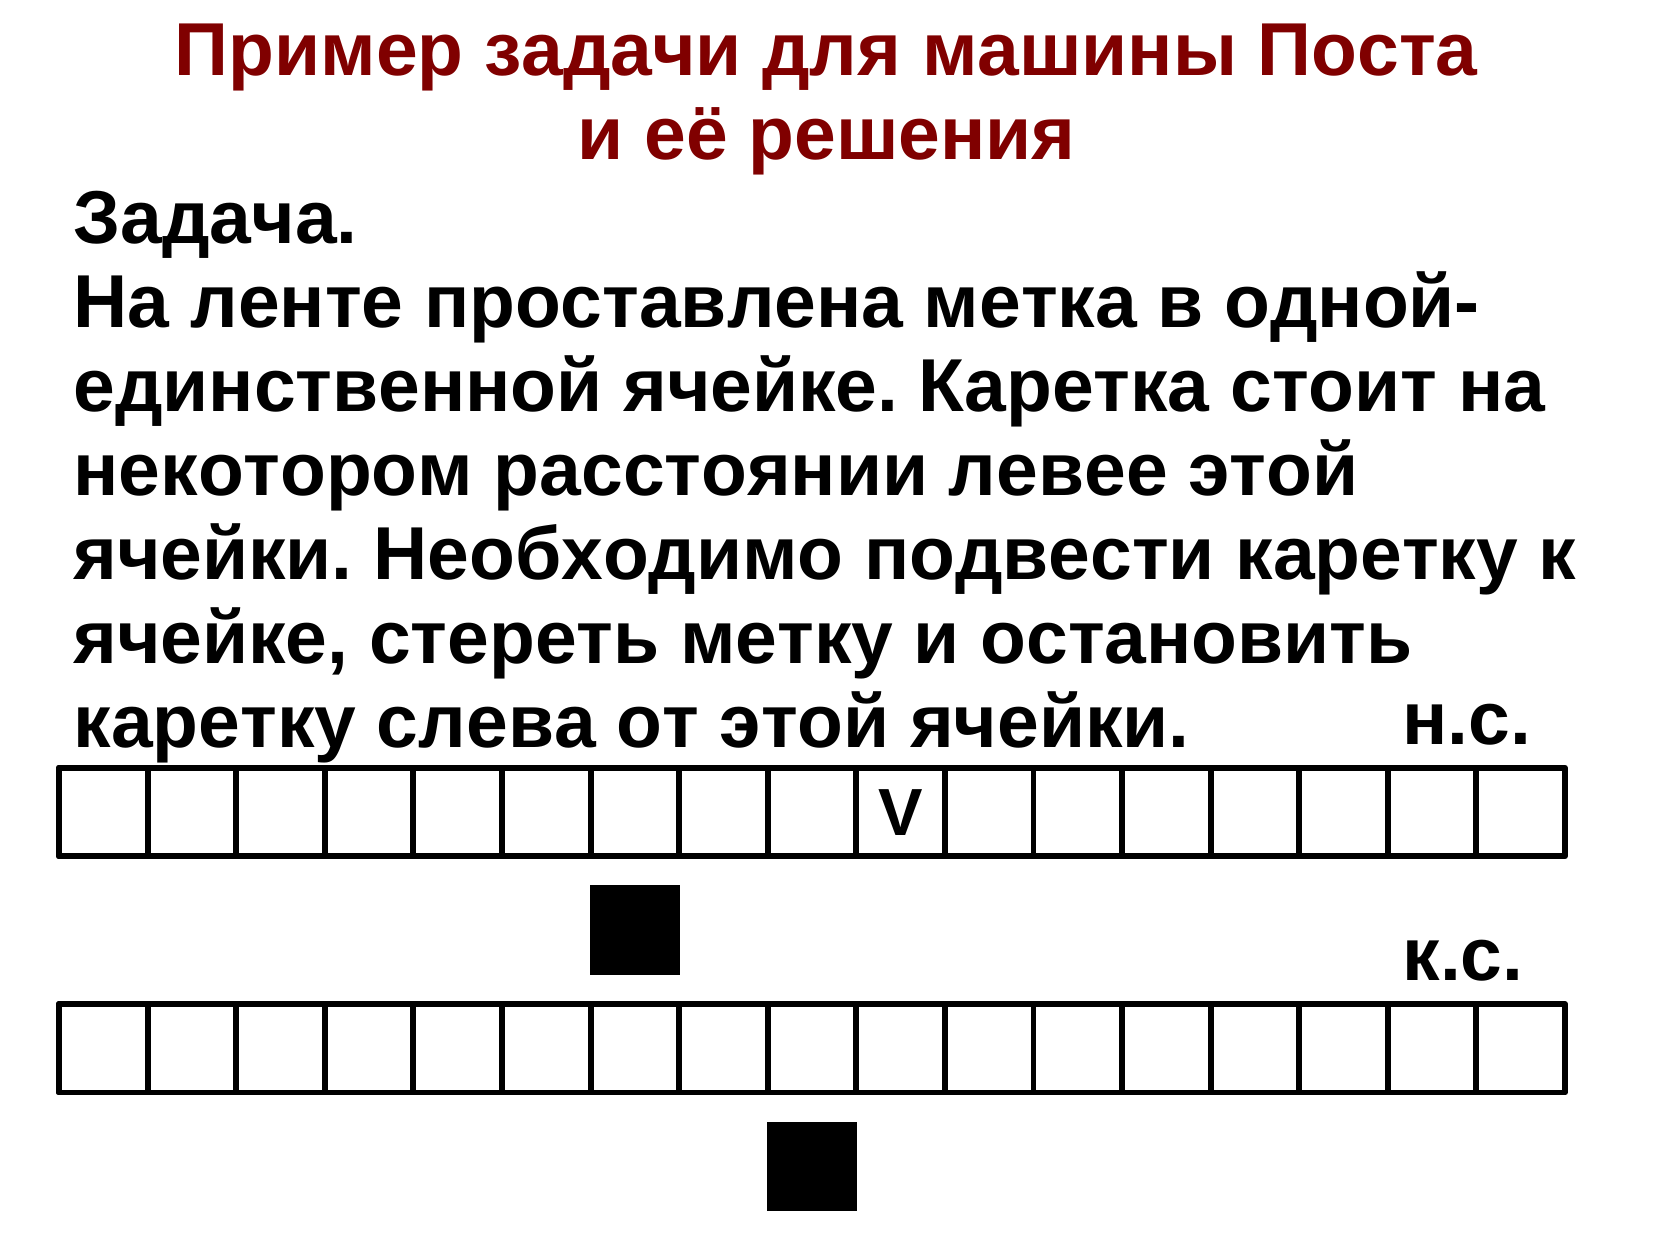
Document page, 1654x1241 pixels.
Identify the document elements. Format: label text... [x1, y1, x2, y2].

text_box [590, 885, 680, 975]
text_box [945, 767, 1565, 857]
text_box [767, 1122, 857, 1211]
text_box Пример задачи для машины Поста и её решения Задача. На ленте проставлена метка в одной-единственной ячейке. Каретка стоит на некотором расстоянии левее этой ячейки. Необходимо подвести каретку к ячейке, стереть метку и остановить каретку слева от этой ячейки. [59, 0, 1595, 767]
text_box [59, 1003, 1565, 1093]
text_box [59, 767, 856, 857]
text_box к.с. [1387, 905, 1625, 1004]
text_box V [856, 767, 945, 858]
text_box н.с. [1387, 668, 1625, 768]
